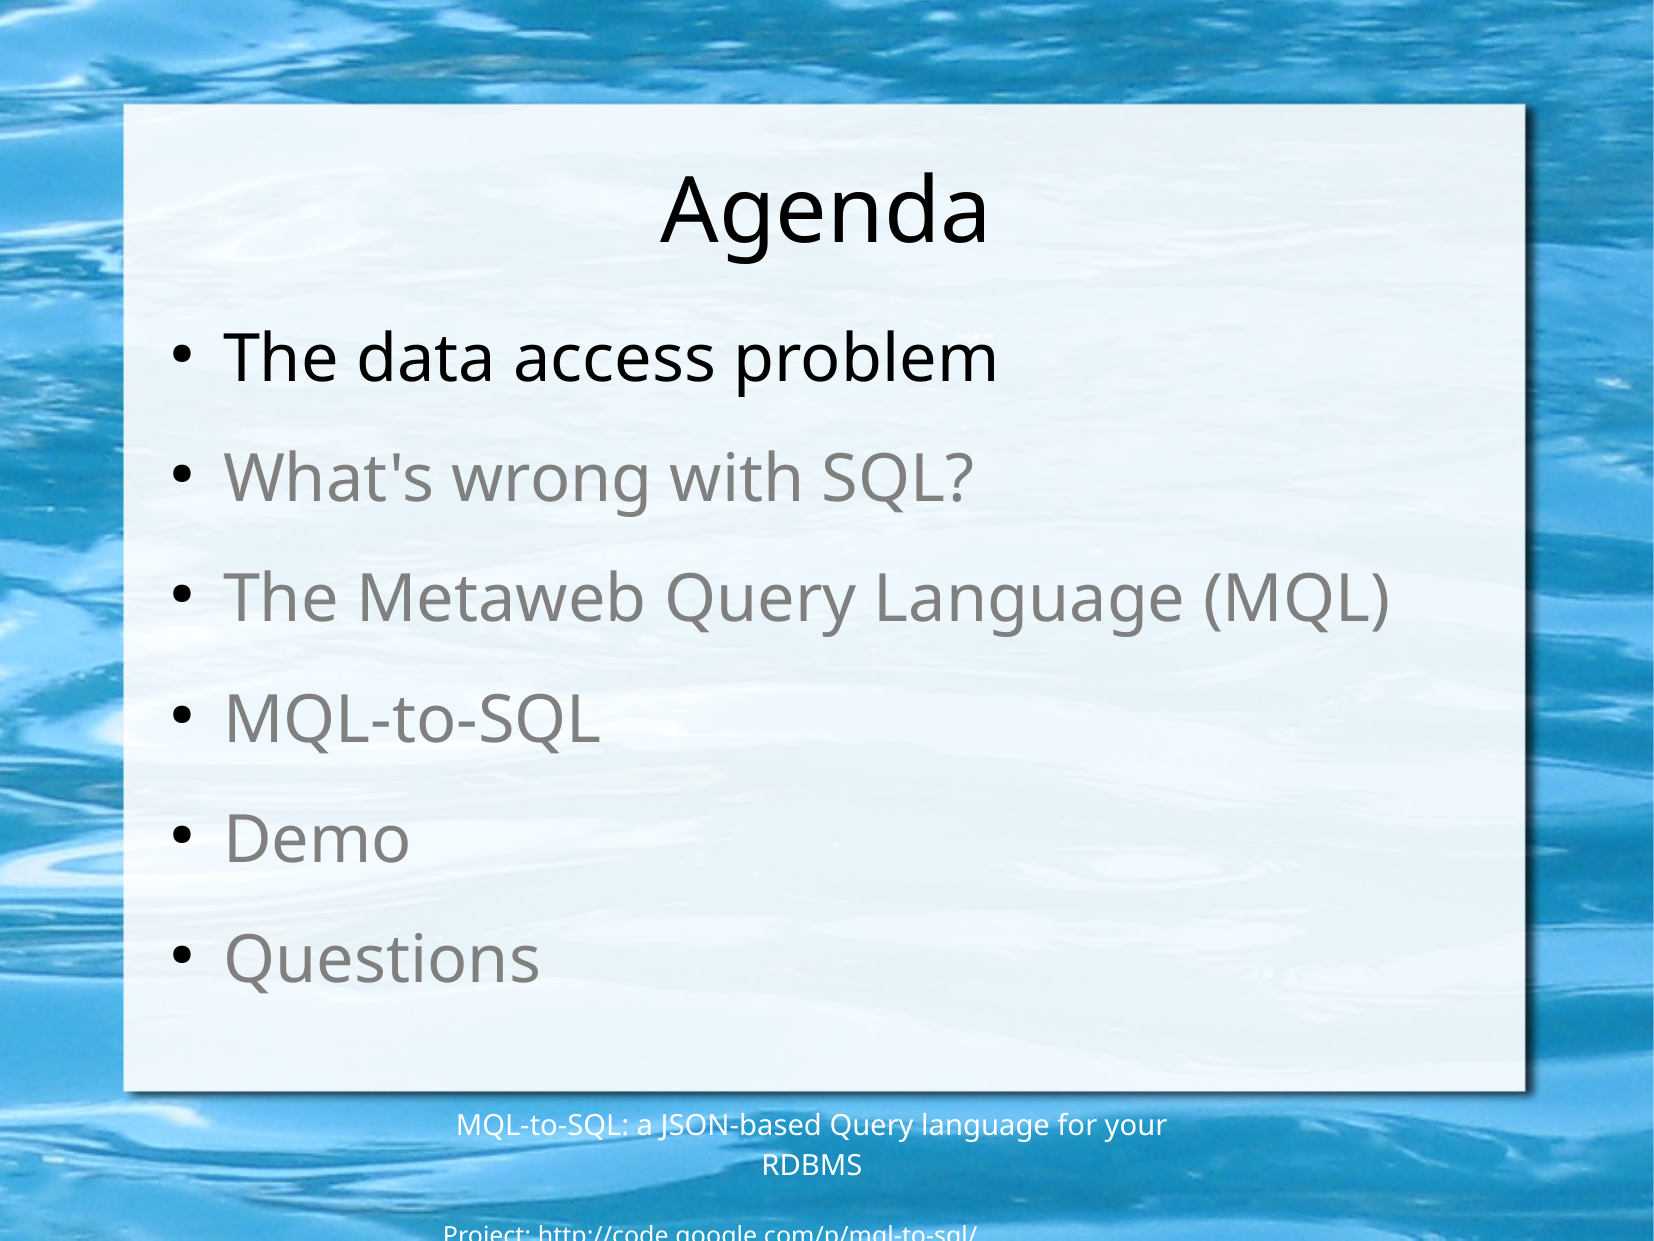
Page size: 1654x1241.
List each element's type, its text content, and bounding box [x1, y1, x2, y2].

picture [575, 1232, 583, 1241]
picture [725, 1232, 732, 1241]
picture [876, 1232, 883, 1241]
picture [643, 1232, 650, 1241]
picture [447, 1228, 454, 1235]
picture [0, 0, 1654, 1241]
picture [950, 1232, 957, 1241]
picture [710, 1232, 717, 1241]
picture [914, 1232, 921, 1241]
picture [679, 1232, 686, 1241]
list The data access problem What's wrong with SQL? The Metaweb Query Language (MQL) MQL-to-SQL Demo Questions [152, 310, 1511, 925]
picture [804, 1232, 810, 1241]
picture [795, 1232, 802, 1241]
picture [861, 1232, 867, 1241]
picture [471, 1232, 478, 1241]
picture [780, 1232, 787, 1241]
picture [541, 1232, 548, 1241]
picture [852, 1232, 859, 1241]
title Agenda [147, 118, 1506, 296]
picture [628, 1232, 635, 1241]
picture [694, 1232, 701, 1241]
picture [827, 1232, 835, 1241]
